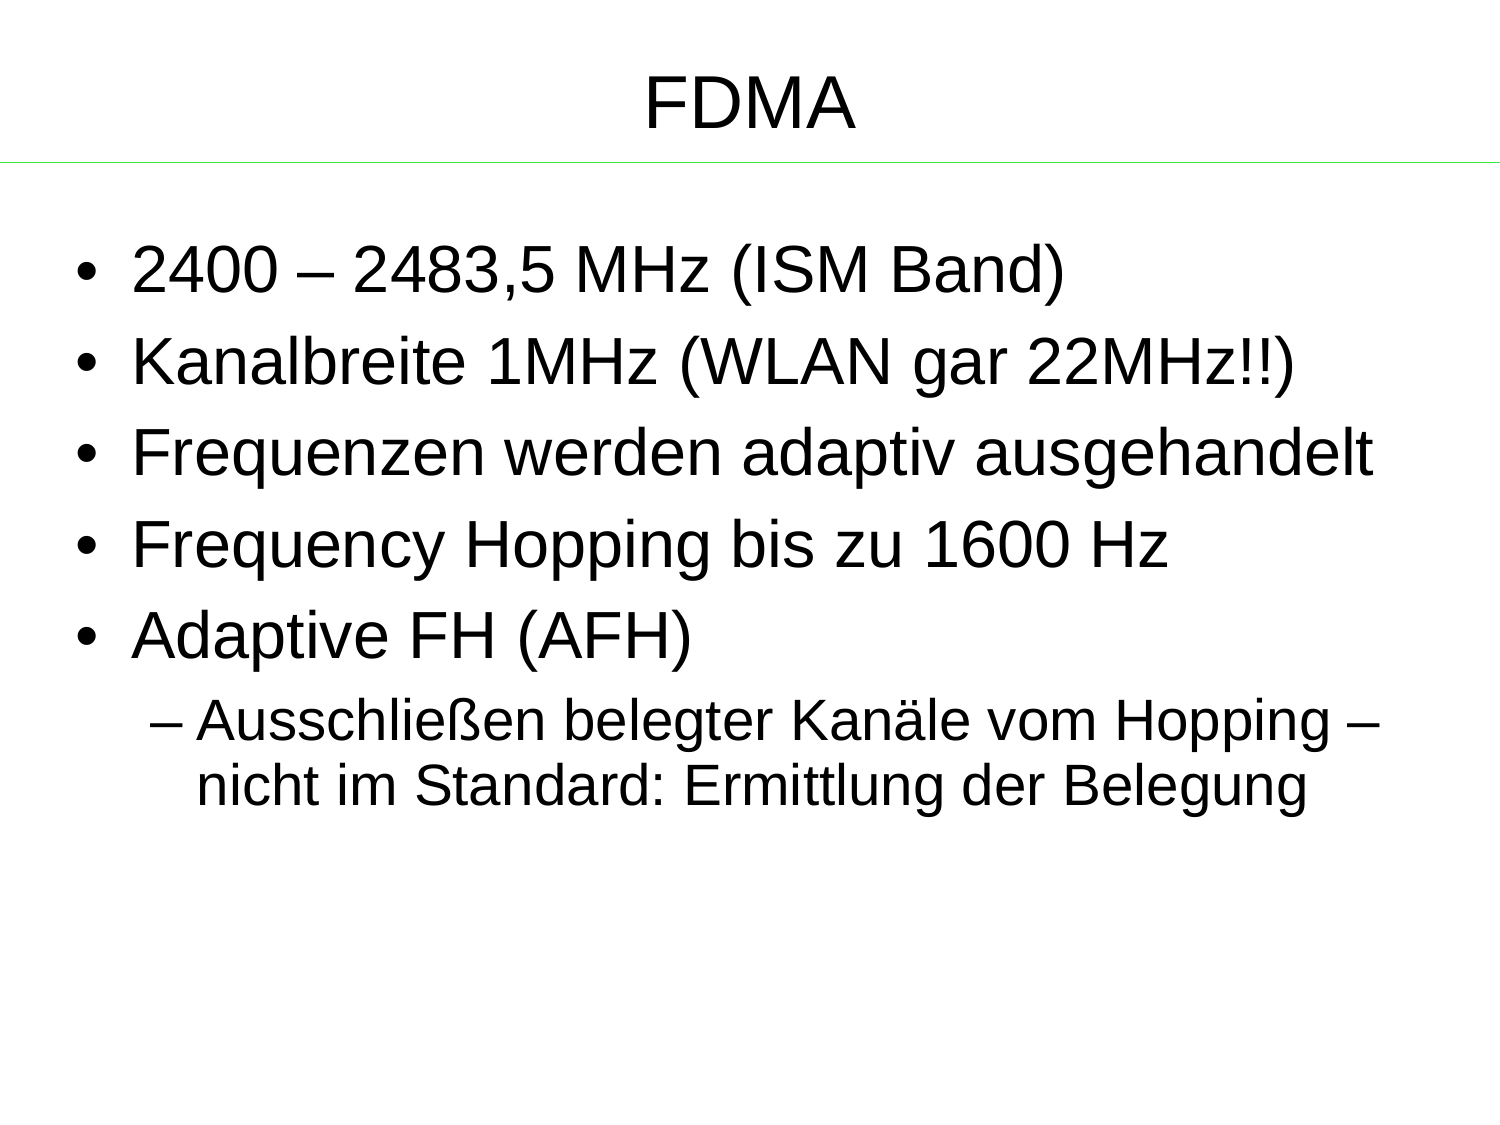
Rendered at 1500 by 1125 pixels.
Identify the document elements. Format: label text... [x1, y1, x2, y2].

title FDMA [75, 49, 1426, 156]
list 2400 – 2483,5 MHz (ISM Band) Kanalbreite 1MHz (WLAN gar 22MHz!!) Frequenzen werden adaptiv ausgehandelt Frequency Hopping bis zu 1600 Hz Adaptive FH (AFH) Ausschließen belegter Kanäle vom Hopping – nicht im Standard: Ermittlung der Belegung [75, 232, 1426, 886]
